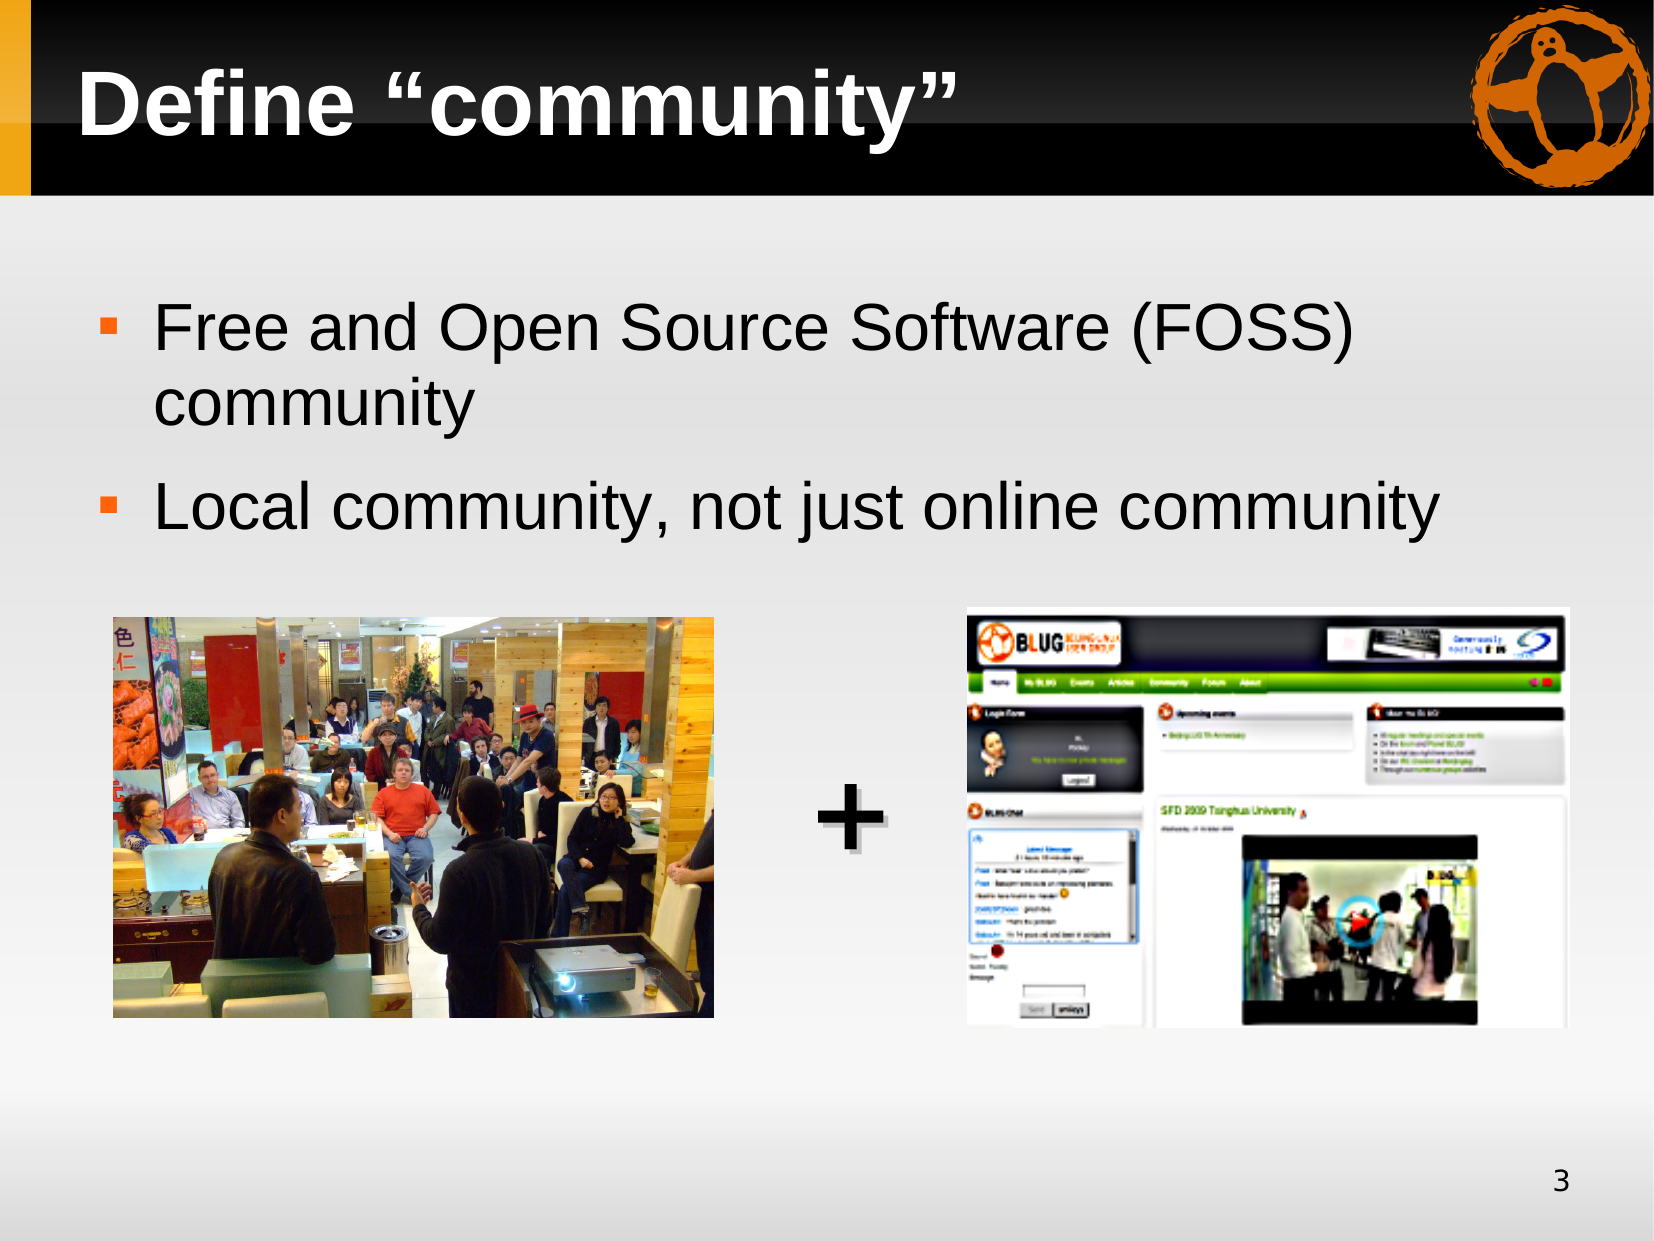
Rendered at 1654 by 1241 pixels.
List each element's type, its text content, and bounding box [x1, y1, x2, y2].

list Free and Open Source Software (FOSS) community Local community, not just online community [82, 290, 1571, 1109]
title Define “community” [76, 0, 1565, 208]
picture [0, 0, 1654, 1241]
text_box + [766, 758, 918, 862]
